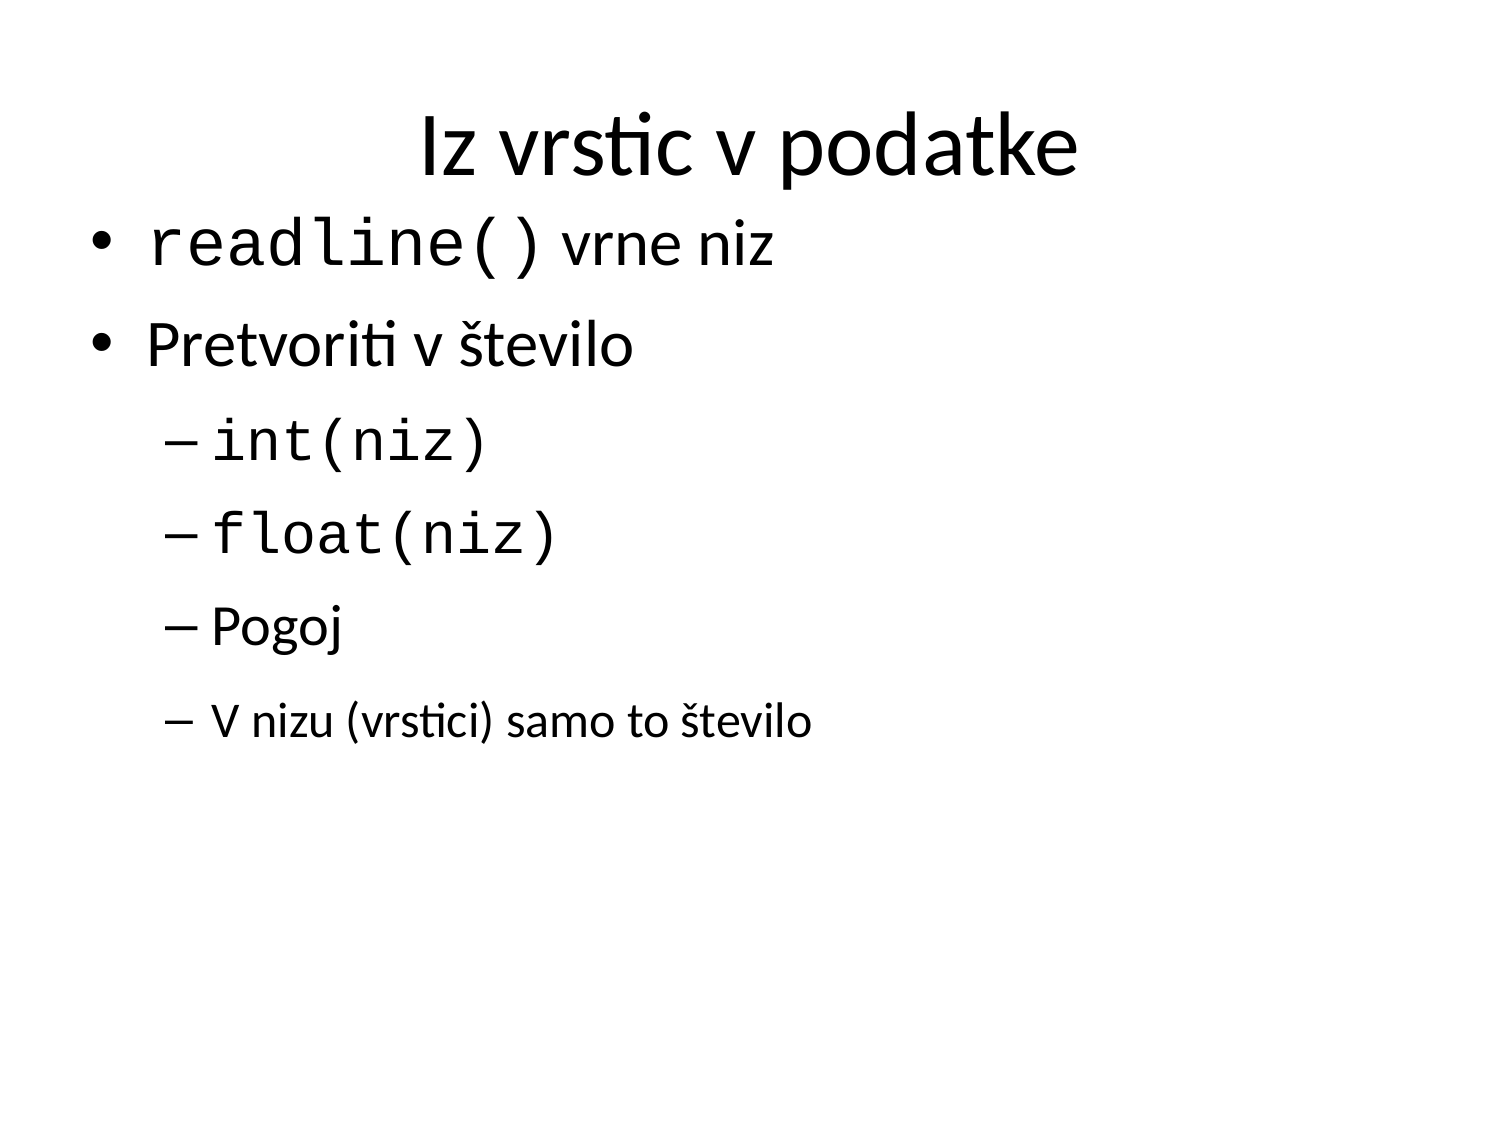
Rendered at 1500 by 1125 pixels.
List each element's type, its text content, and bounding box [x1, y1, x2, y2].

list readline() vrne niz Pretvoriti v število int(niz) float(niz) Pogoj V nizu (vrstici) samo to število [75, 200, 1425, 1010]
title Iz vrstic v podatke [75, 45, 1425, 200]
